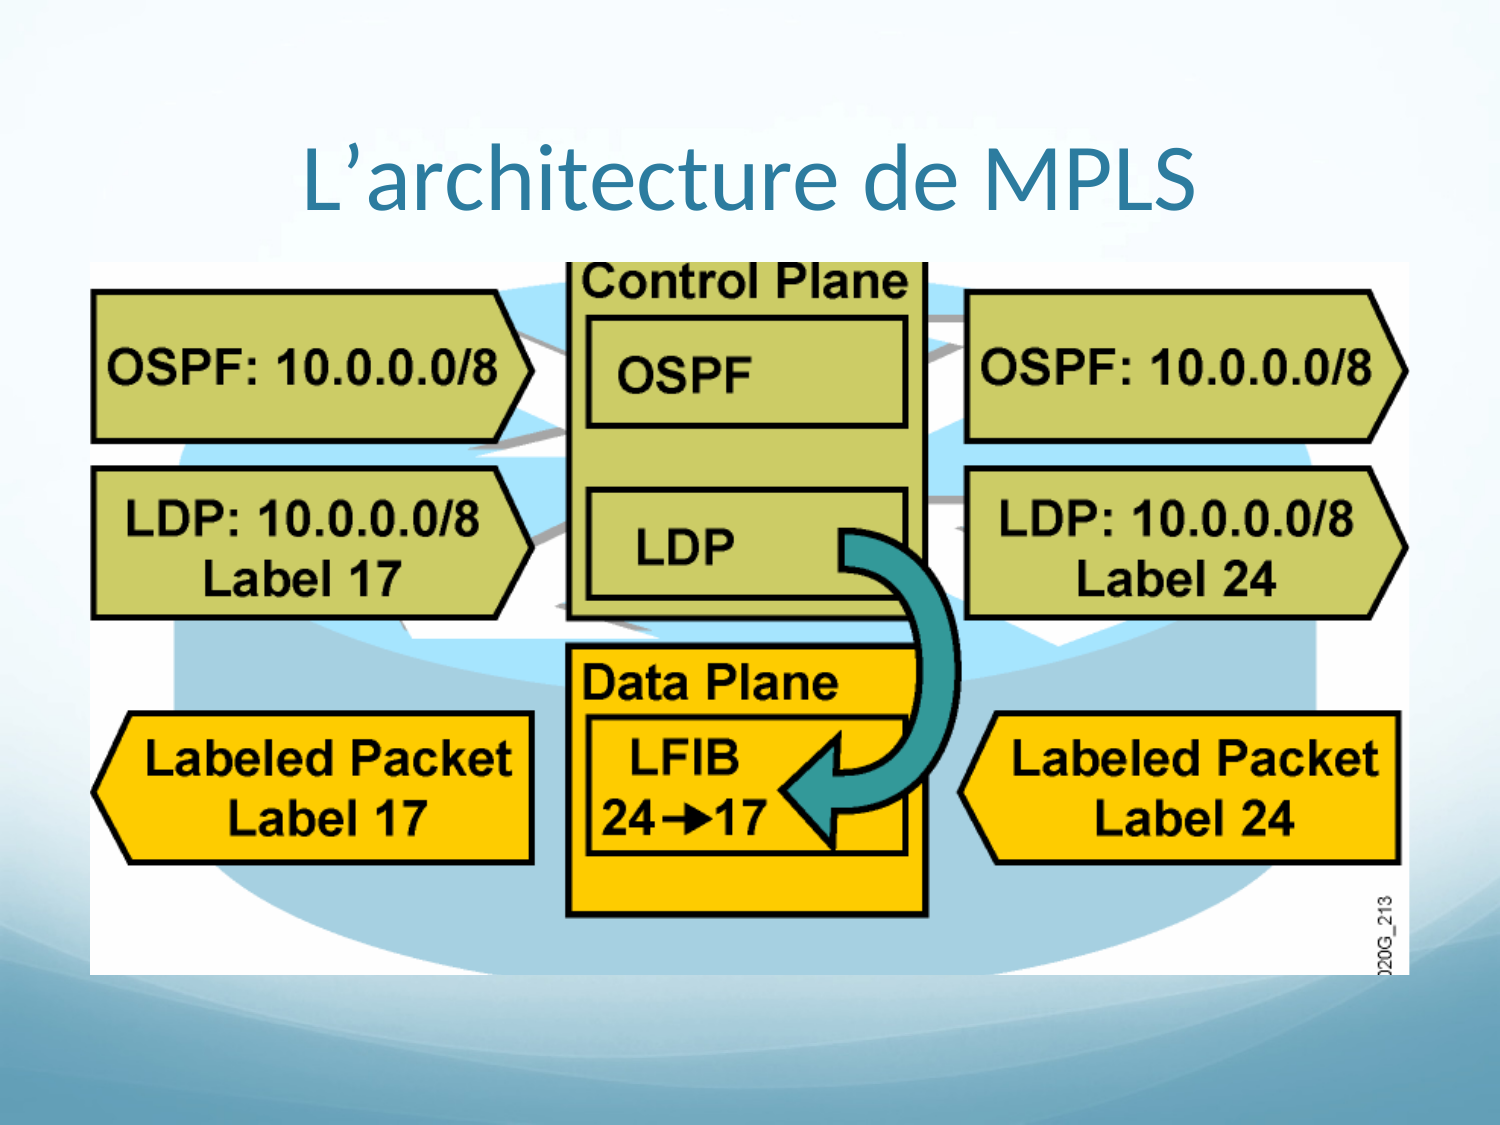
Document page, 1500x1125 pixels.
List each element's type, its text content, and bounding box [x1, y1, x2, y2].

text_box [90, 262, 1410, 976]
picture [0, 0, 1500, 1125]
title L’architecture de MPLS [90, 17, 1410, 237]
